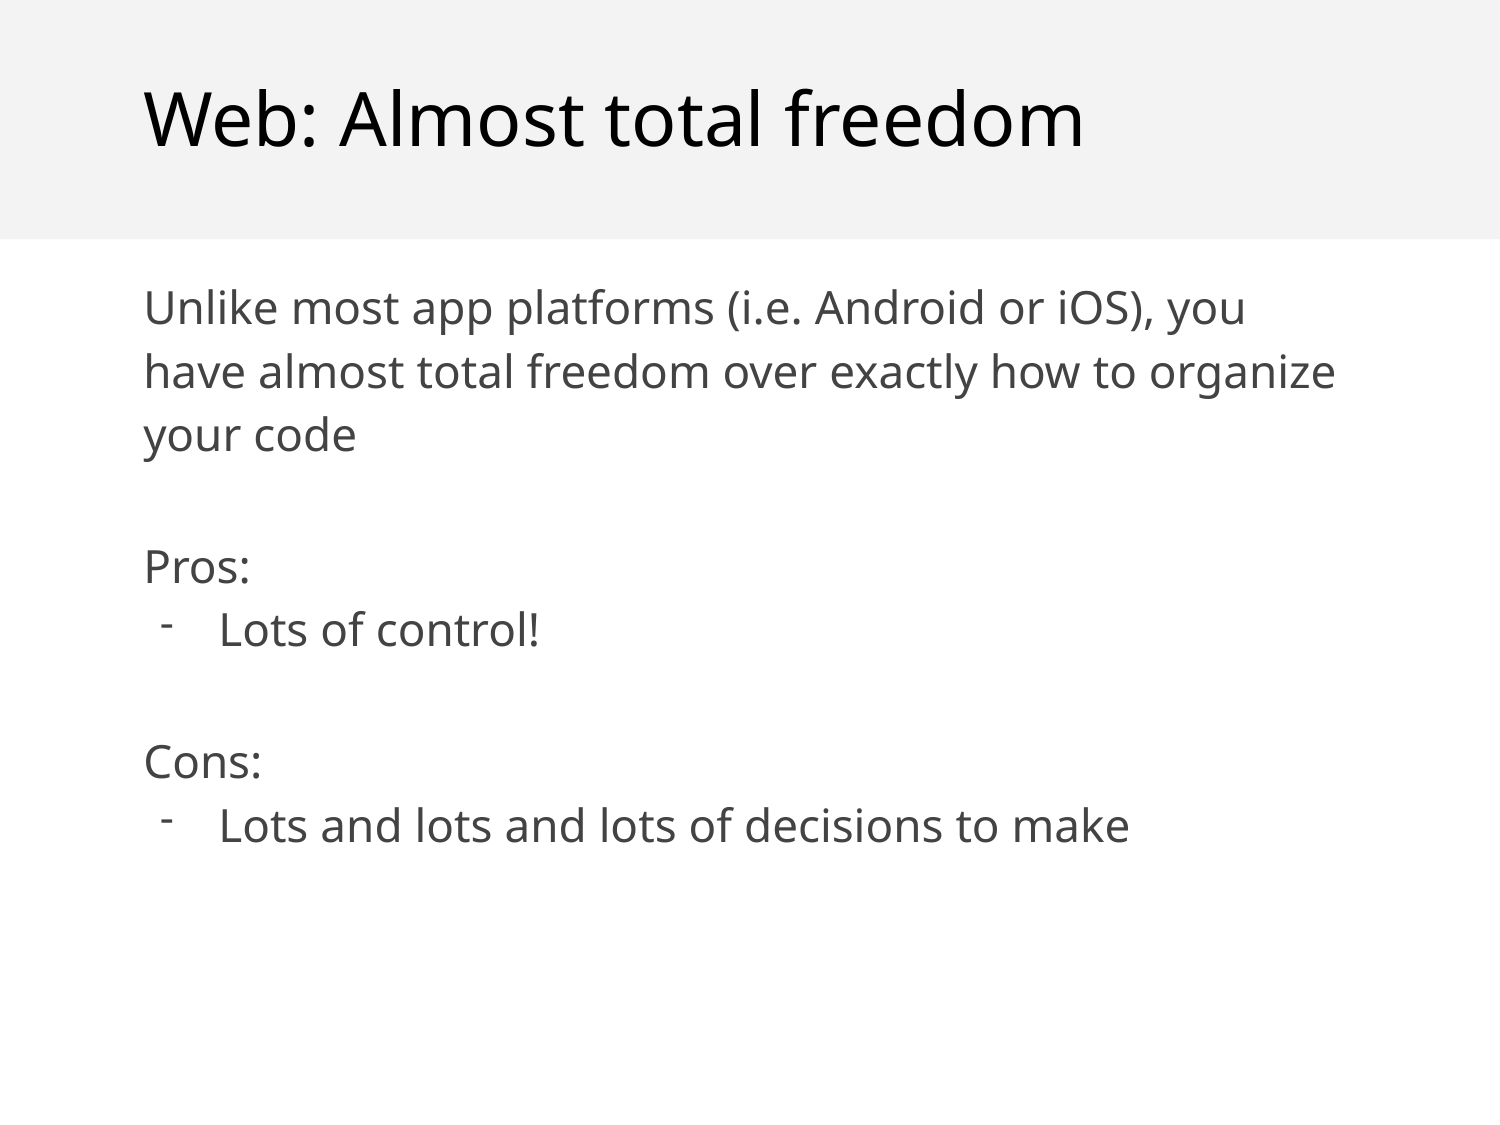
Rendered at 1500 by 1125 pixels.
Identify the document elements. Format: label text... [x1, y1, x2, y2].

list Unlike most app platforms (i.e. Android or iOS), you have almost total freedom over exactly how to organize your code Pros: Lots of control! Cons: Lots and lots and lots of decisions to make [128, 255, 1372, 1004]
title Web: Almost total freedom [128, 56, 1372, 183]
